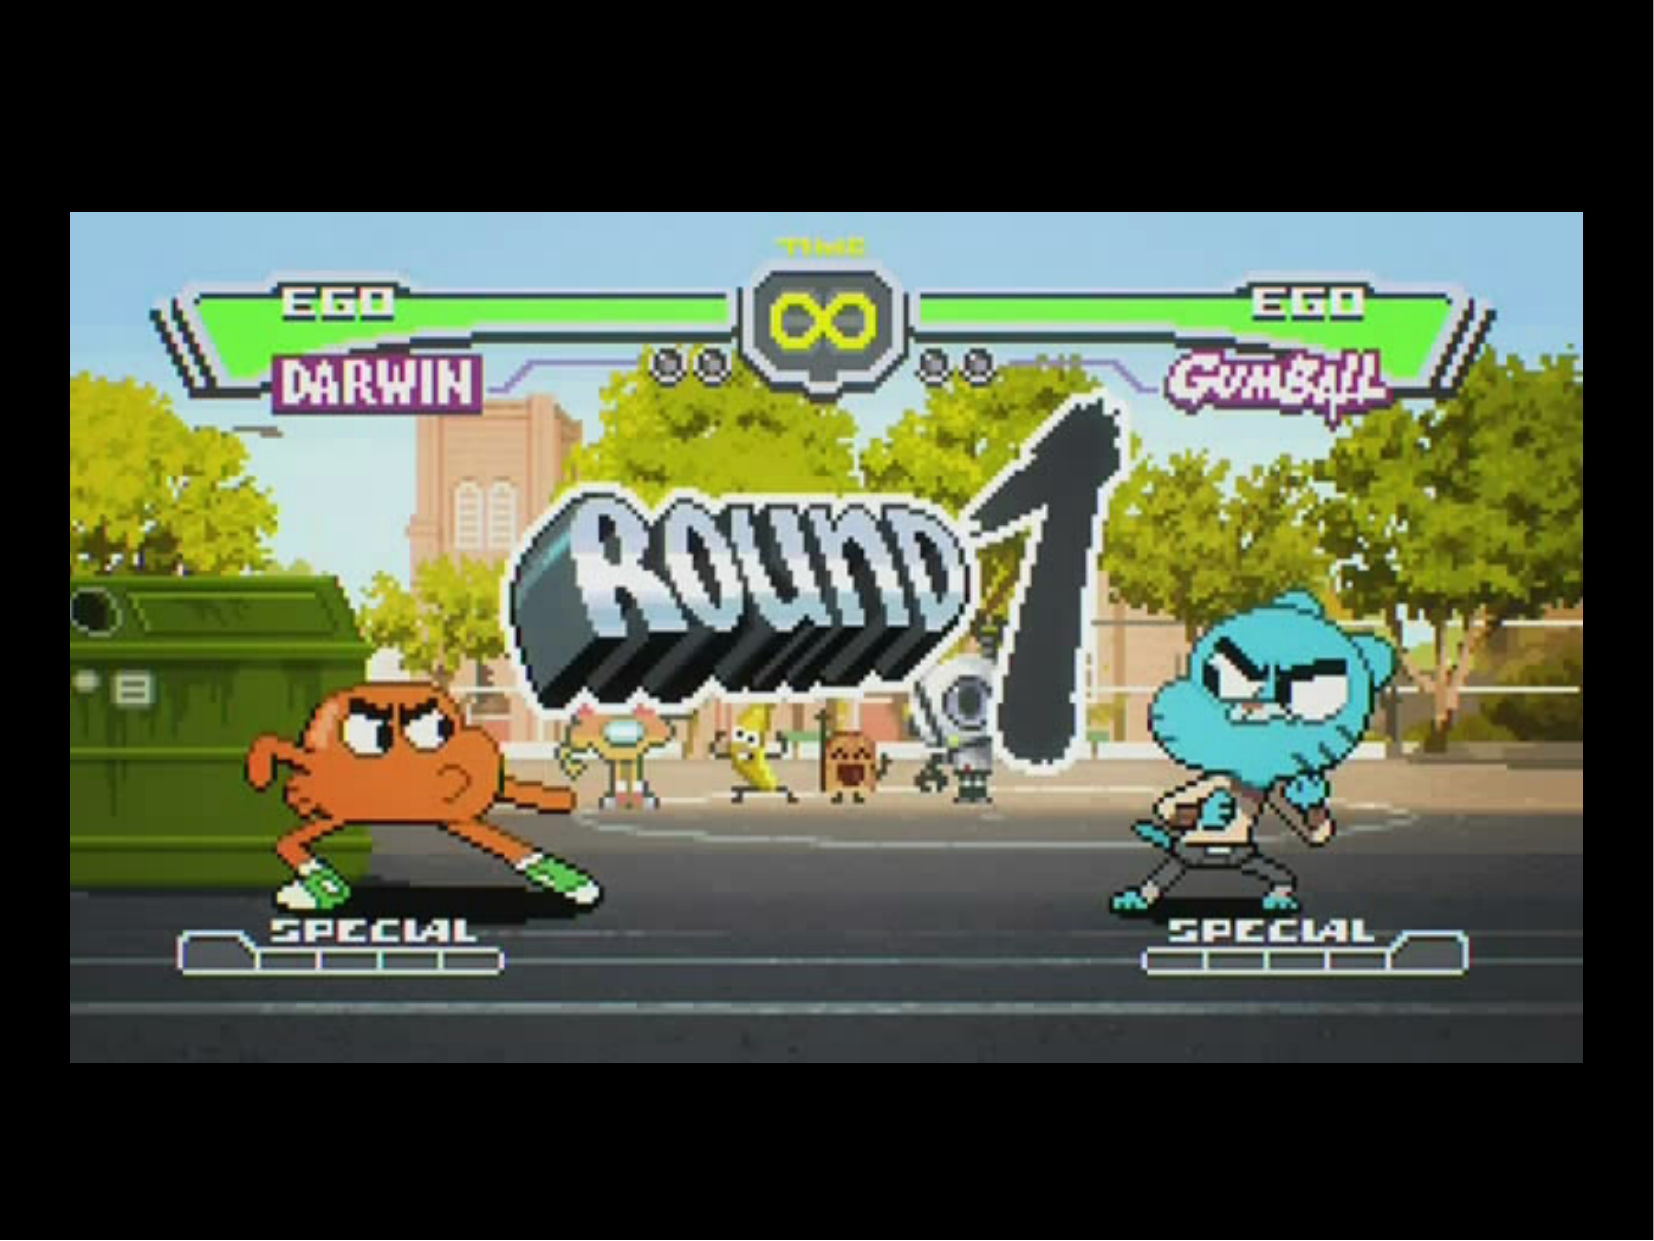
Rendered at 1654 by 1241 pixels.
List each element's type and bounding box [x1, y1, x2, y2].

picture [70, 212, 1583, 1063]
